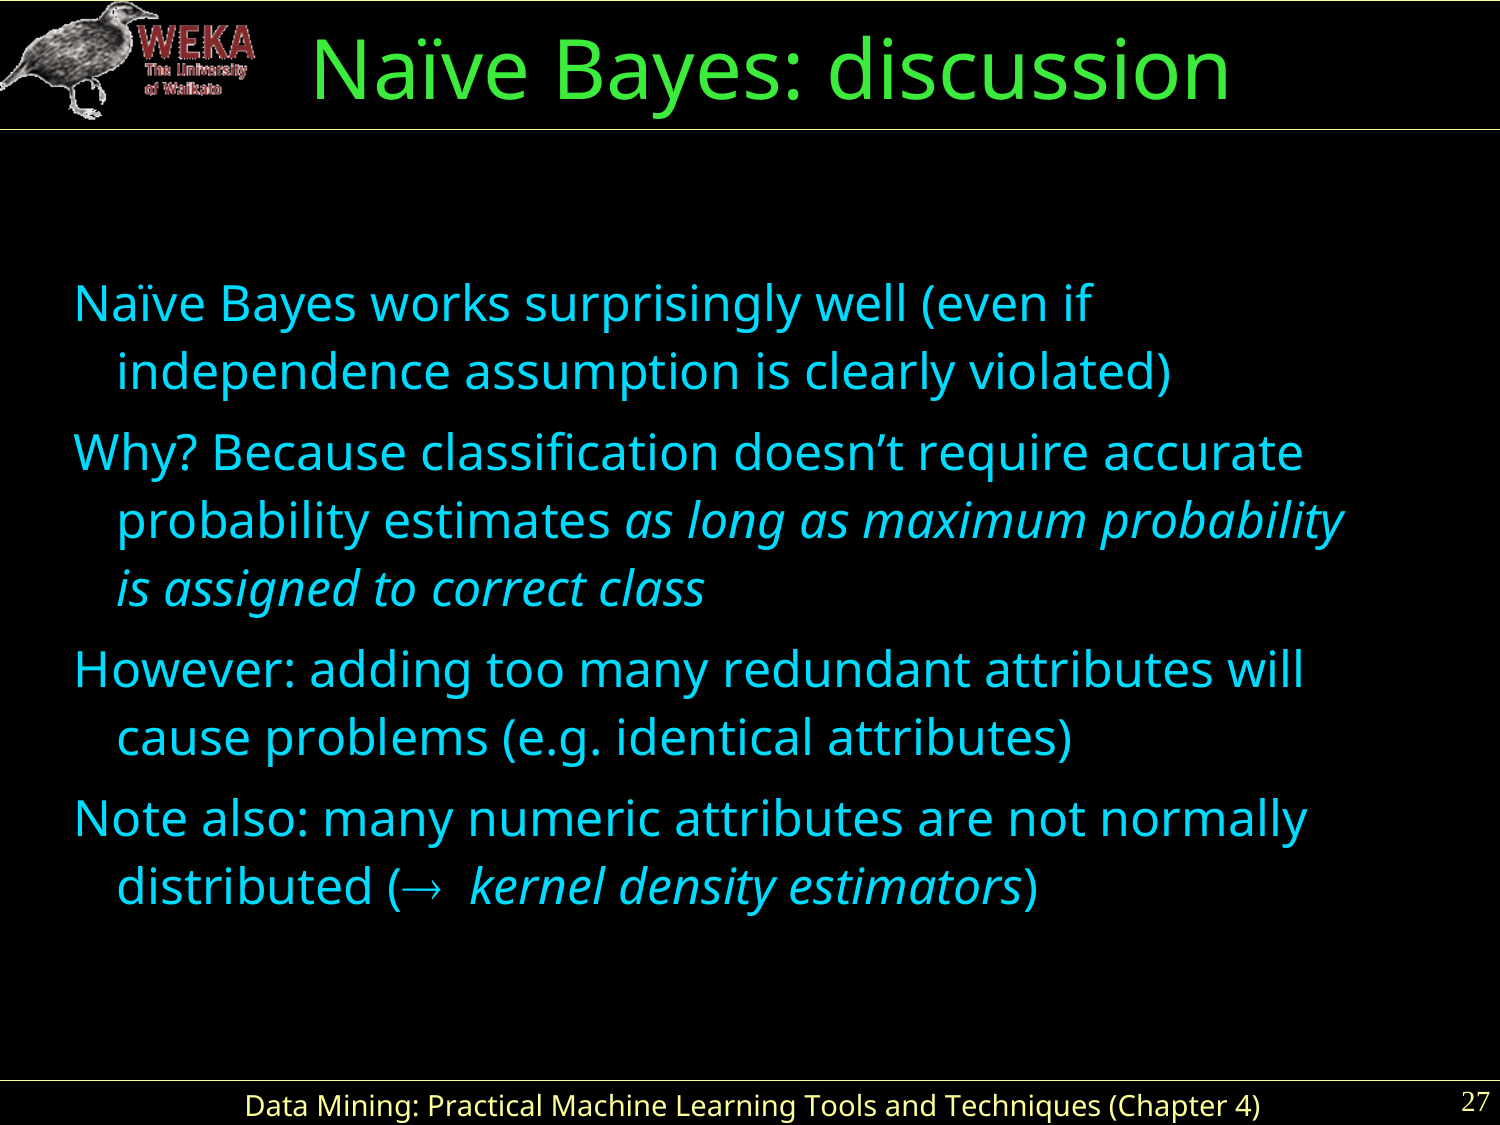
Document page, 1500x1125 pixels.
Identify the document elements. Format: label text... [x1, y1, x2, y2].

text_box Naïve Bayes works surprisingly well (even if independence assumption is clearly violated) Why? Because classification doesn’t require accurate probability estimates as long as maximum probability is assigned to correct class However: adding too many redundant attributes will cause problems (e.g. identical attributes) Note also: many numeric attributes are not normally distributed ( kernel density estimators) [59, 260, 1388, 936]
title Naïve Bayes: discussion [295, 0, 1500, 148]
picture [0, 1, 266, 129]
